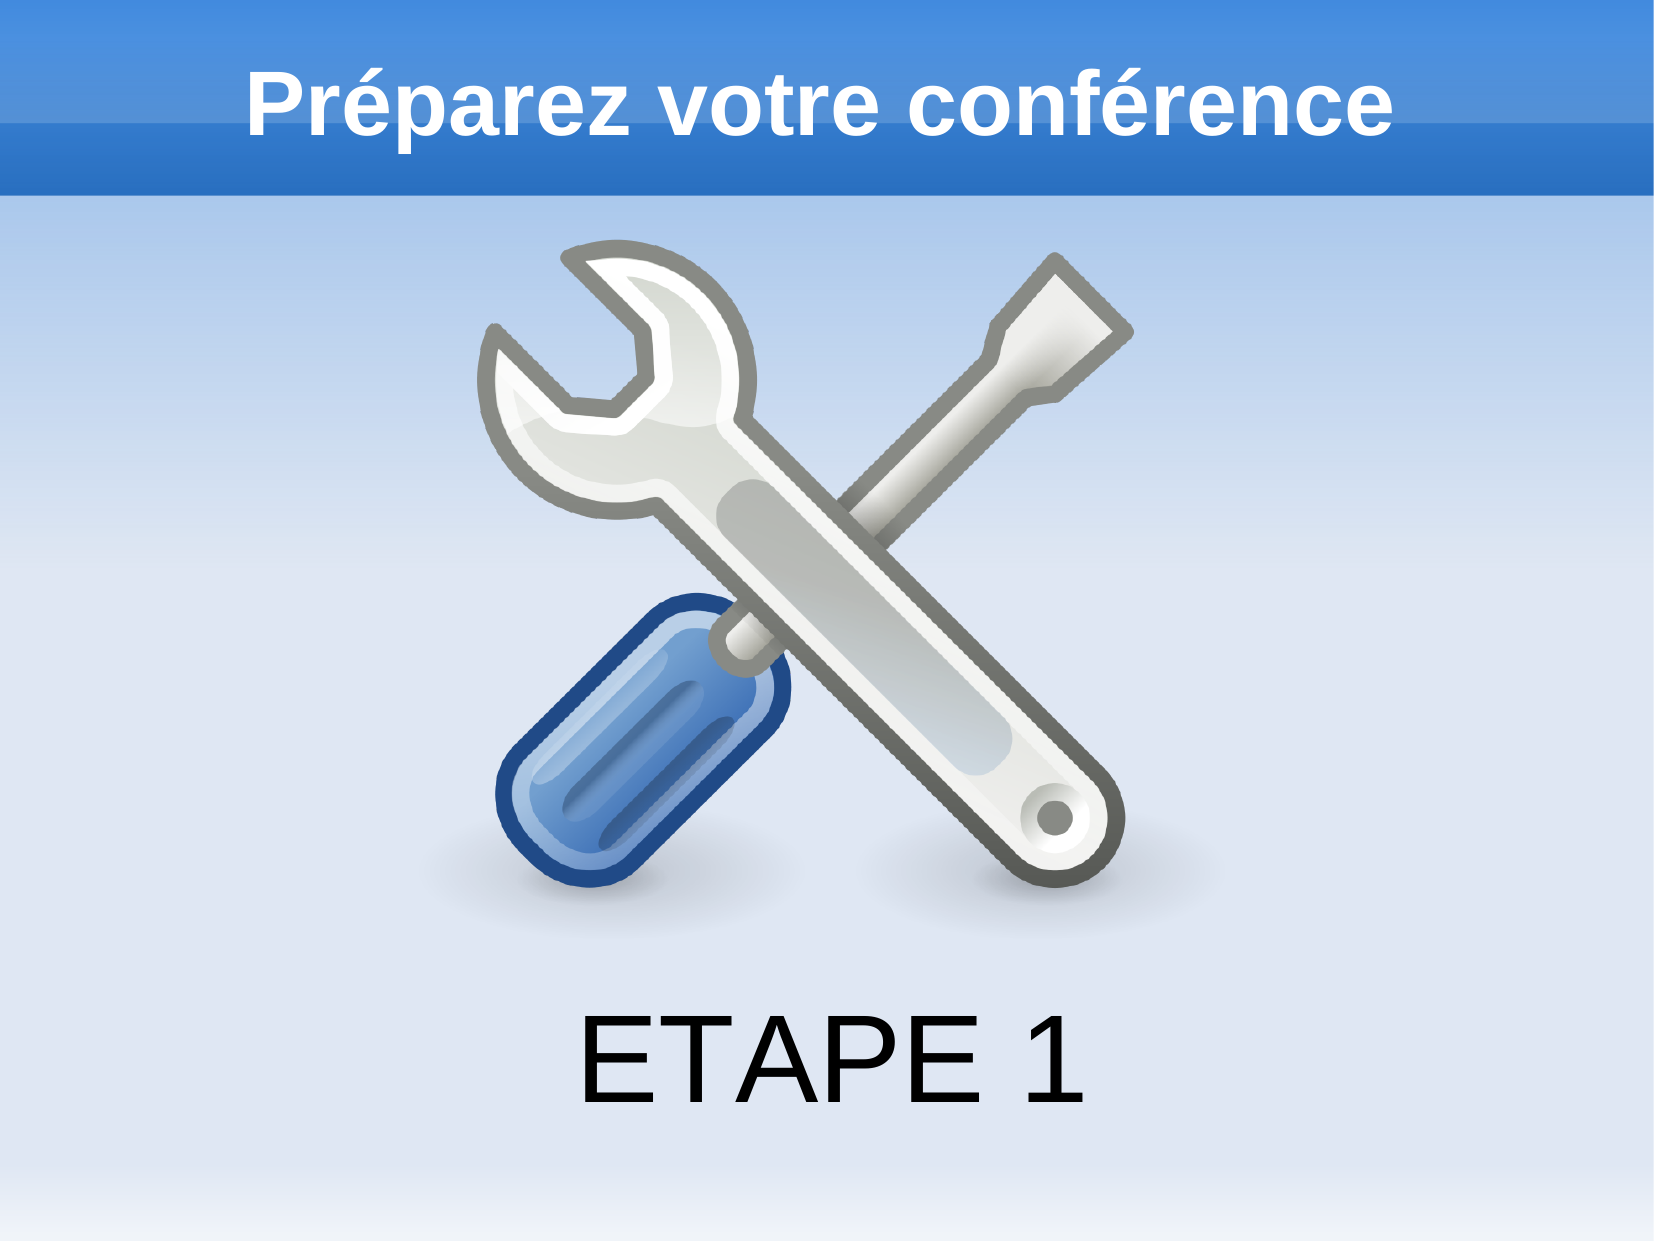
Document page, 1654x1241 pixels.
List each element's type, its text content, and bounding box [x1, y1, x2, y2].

title Préparez votre conférence [76, 0, 1565, 208]
text_box ETAPE 1 [561, 981, 1106, 1152]
picture [0, 0, 1654, 1241]
